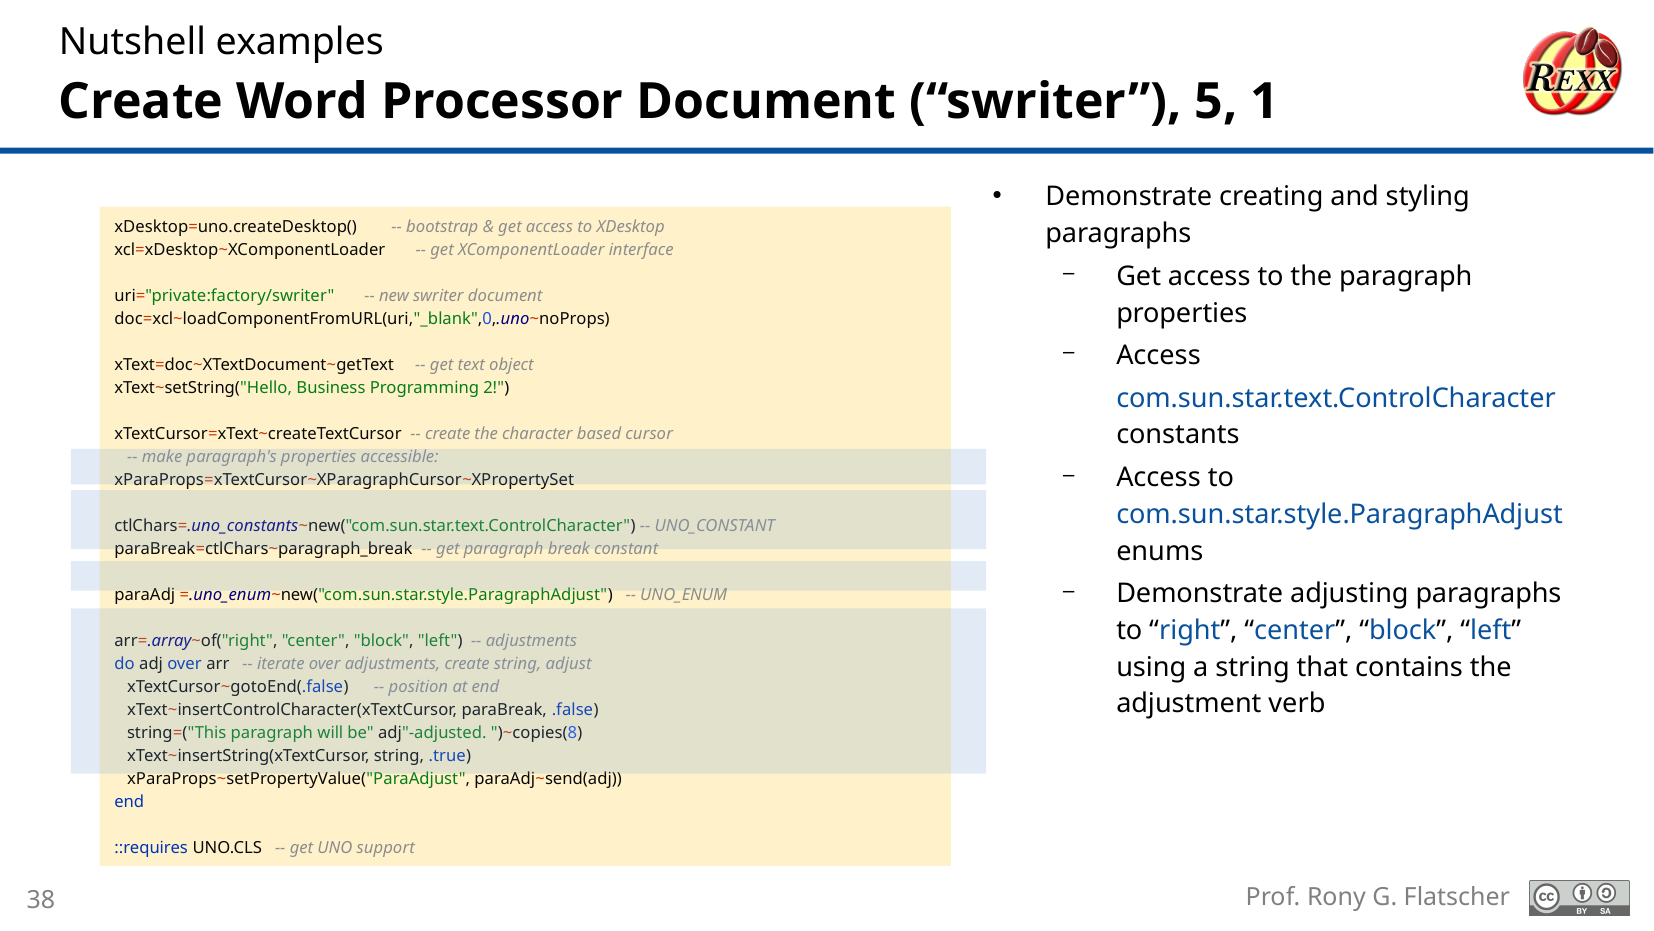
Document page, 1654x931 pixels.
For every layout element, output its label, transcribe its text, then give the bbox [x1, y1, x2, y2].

text_box xDesktop=uno.createDesktop() -- bootstrap & get access to XDesktop xcl=xDesktop~XComponentLoader -- get XComponentLoader interface uri="private:factory/swriter" -- new swriter document doc=xcl~loadComponentFromURL(uri,"_blank",0,.uno~noProps) xText=doc~XTextDocument~getText -- get text object xText~setString("Hello, Business Programming 2!") xTextCursor=xText~createTextCursor -- create the character based cursor -- make paragraph's properties accessible: xParaProps=xTextCursor~XParagraphCursor~XPropertySet ctlChars=.uno_constants~new("com.sun.star.text.ControlCharacter") -- UNO_CONSTANT paraBreak=ctlChars~paragraph_break -- get paragraph break constant paraAdj =.uno_enum~new("com.sun.star.style.ParagraphAdjust") -- UNO_ENUM arr=.array~of("right", "center", "block", "left") -- adjustments do adj over arr -- iterate over adjustments, create string, adjust xTextCursor~gotoEnd(.false) -- position at end xText~insertControlCharacter(xTextCursor, paraBreak, .false) string=("This paragraph will be" adj"-adjusted. ")~copies(8) xText~insertString(xTextCursor, string, .true) xParaProps~setPropertyValue("ParaAdjust", paraAdj~send(adj)) end ::requires UNO.CLS -- get UNO support [99, 774, 951, 831]
list Demonstrate creating and styling paragraphs Get access to the paragraph properties Access com.sun.star.text.ControlCharacter constants Access to com.sun.star.style.ParagraphAdjust enums Demonstrate adjusting paragraphs to “right”, “center”, “block”, “left” using a string that contains the adjustment verb [974, 177, 1577, 857]
text_box [70, 448, 974, 485]
text_box [70, 561, 974, 591]
text_box [70, 608, 974, 774]
text_box xDesktop=uno.createDesktop() -- bootstrap & get access to XDesktop xcl=xDesktop~XComponentLoader -- get XComponentLoader interface uri="private:factory/swriter" -- new swriter document doc=xcl~loadComponentFromURL(uri,"_blank",0,.uno~noProps) xText=doc~XTextDocument~getText -- get text object xText~setString("Hello, Business Programming 2!") xTextCursor=xText~createTextCursor -- create the character based cursor -- make paragraph's properties accessible: xParaProps=xTextCursor~XParagraphCursor~XPropertySet ctlChars=.uno_constants~new("com.sun.star.text.ControlCharacter") -- UNO_CONSTANT paraBreak=ctlChars~paragraph_break -- get paragraph break constant paraAdj =.uno_enum~new("com.sun.star.style.ParagraphAdjust") -- UNO_ENUM arr=.array~of("right", "center", "block", "left") -- adjustments do adj over arr -- iterate over adjustments, create string, adjust xTextCursor~gotoEnd(.false) -- position at end xText~insertControlCharacter(xTextCursor, paraBreak, .false) string=("This paragraph will be" adj"-adjusted. ")~copies(8) xText~insertString(xTextCursor, string, .true) xParaProps~setPropertyValue("ParaAdjust", paraAdj~send(adj)) end ::requires UNO.CLS -- get UNO support [99, 206, 951, 448]
title Nutshell examples Create Word Processor Document (“swriter”), 5, 1 [0, 0, 1625, 148]
text_box [70, 490, 974, 550]
